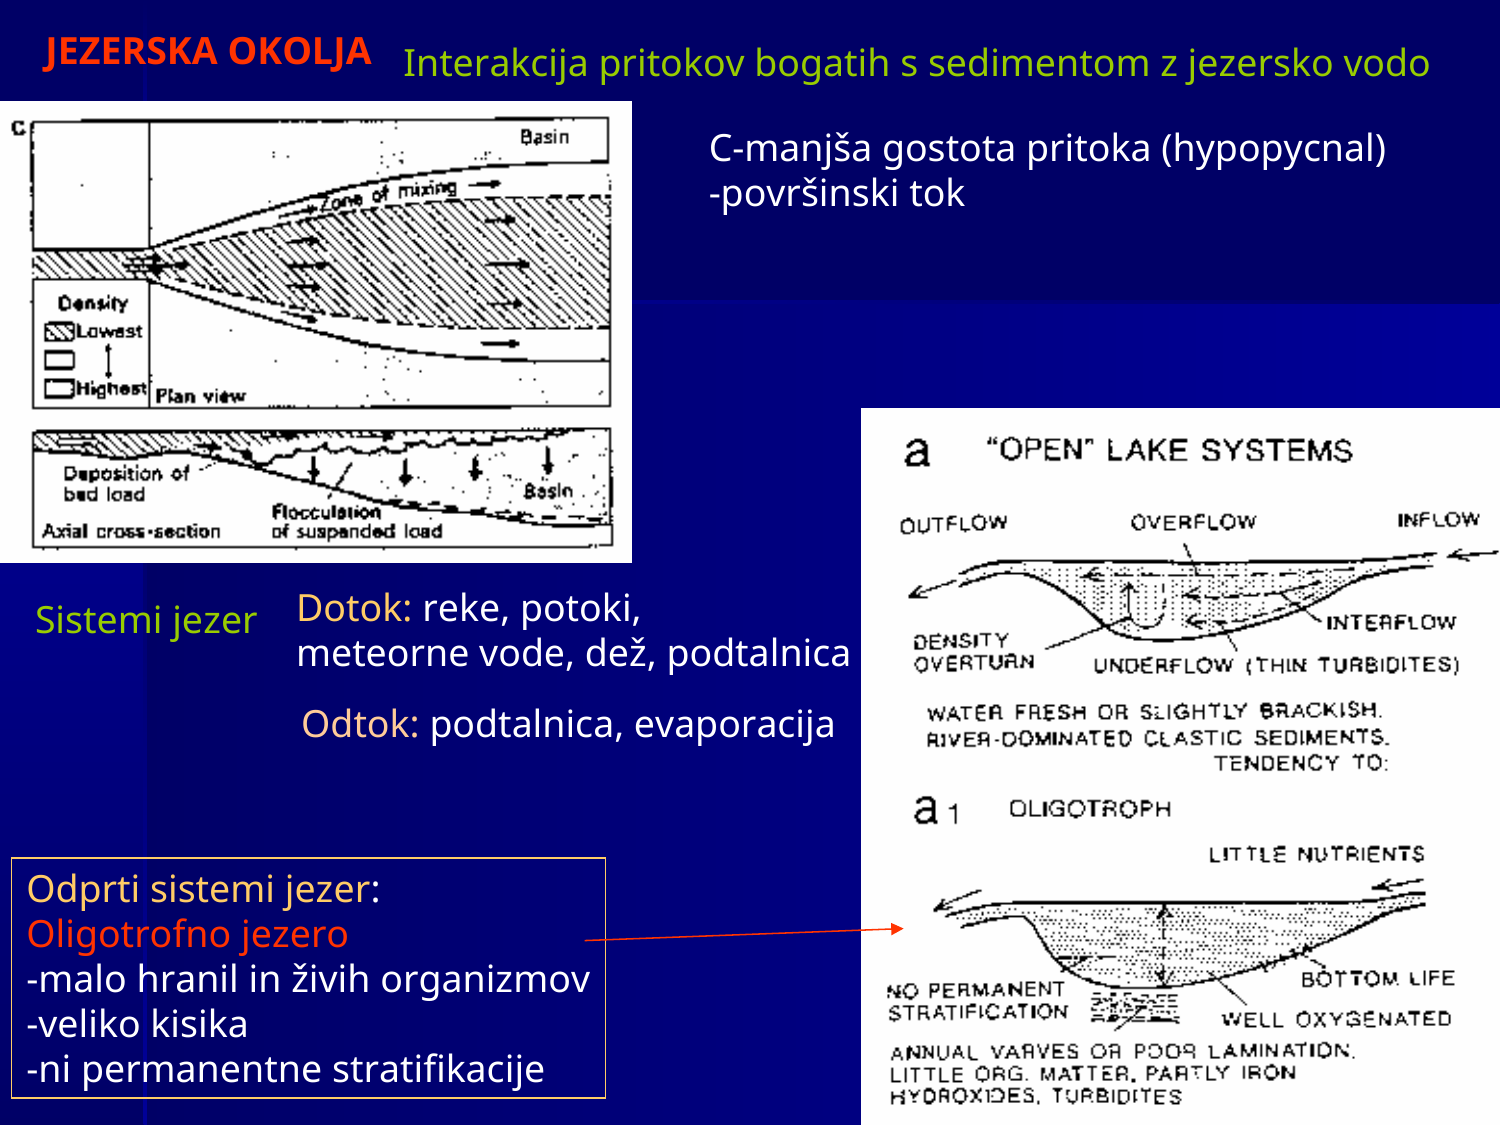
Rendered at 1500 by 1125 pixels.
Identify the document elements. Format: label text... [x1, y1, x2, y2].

text_box C-manjša gostota pritoka (hypopycnal) -površinski tok [693, 116, 1402, 222]
text_box Interakcija pritokov bogatih s sedimentom z jezersko vodo [388, 30, 1448, 92]
text_box Dotok: reke, potoki, meteorne vode, dež, podtalnica [281, 576, 868, 683]
text_box Odprti sistemi jezer: Oligotrofno jezero -malo hranil in živih organizmov -veliko kisika -ni permanentne stratifikacije [11, 857, 606, 1099]
text_box Odtok: podtalnica, evaporacija [286, 692, 852, 753]
picture [861, 408, 1500, 1125]
picture [0, 101, 632, 563]
text_box Sistemi jezer [20, 588, 273, 649]
text_box JEZERSKA OKOLJA [30, 18, 388, 80]
